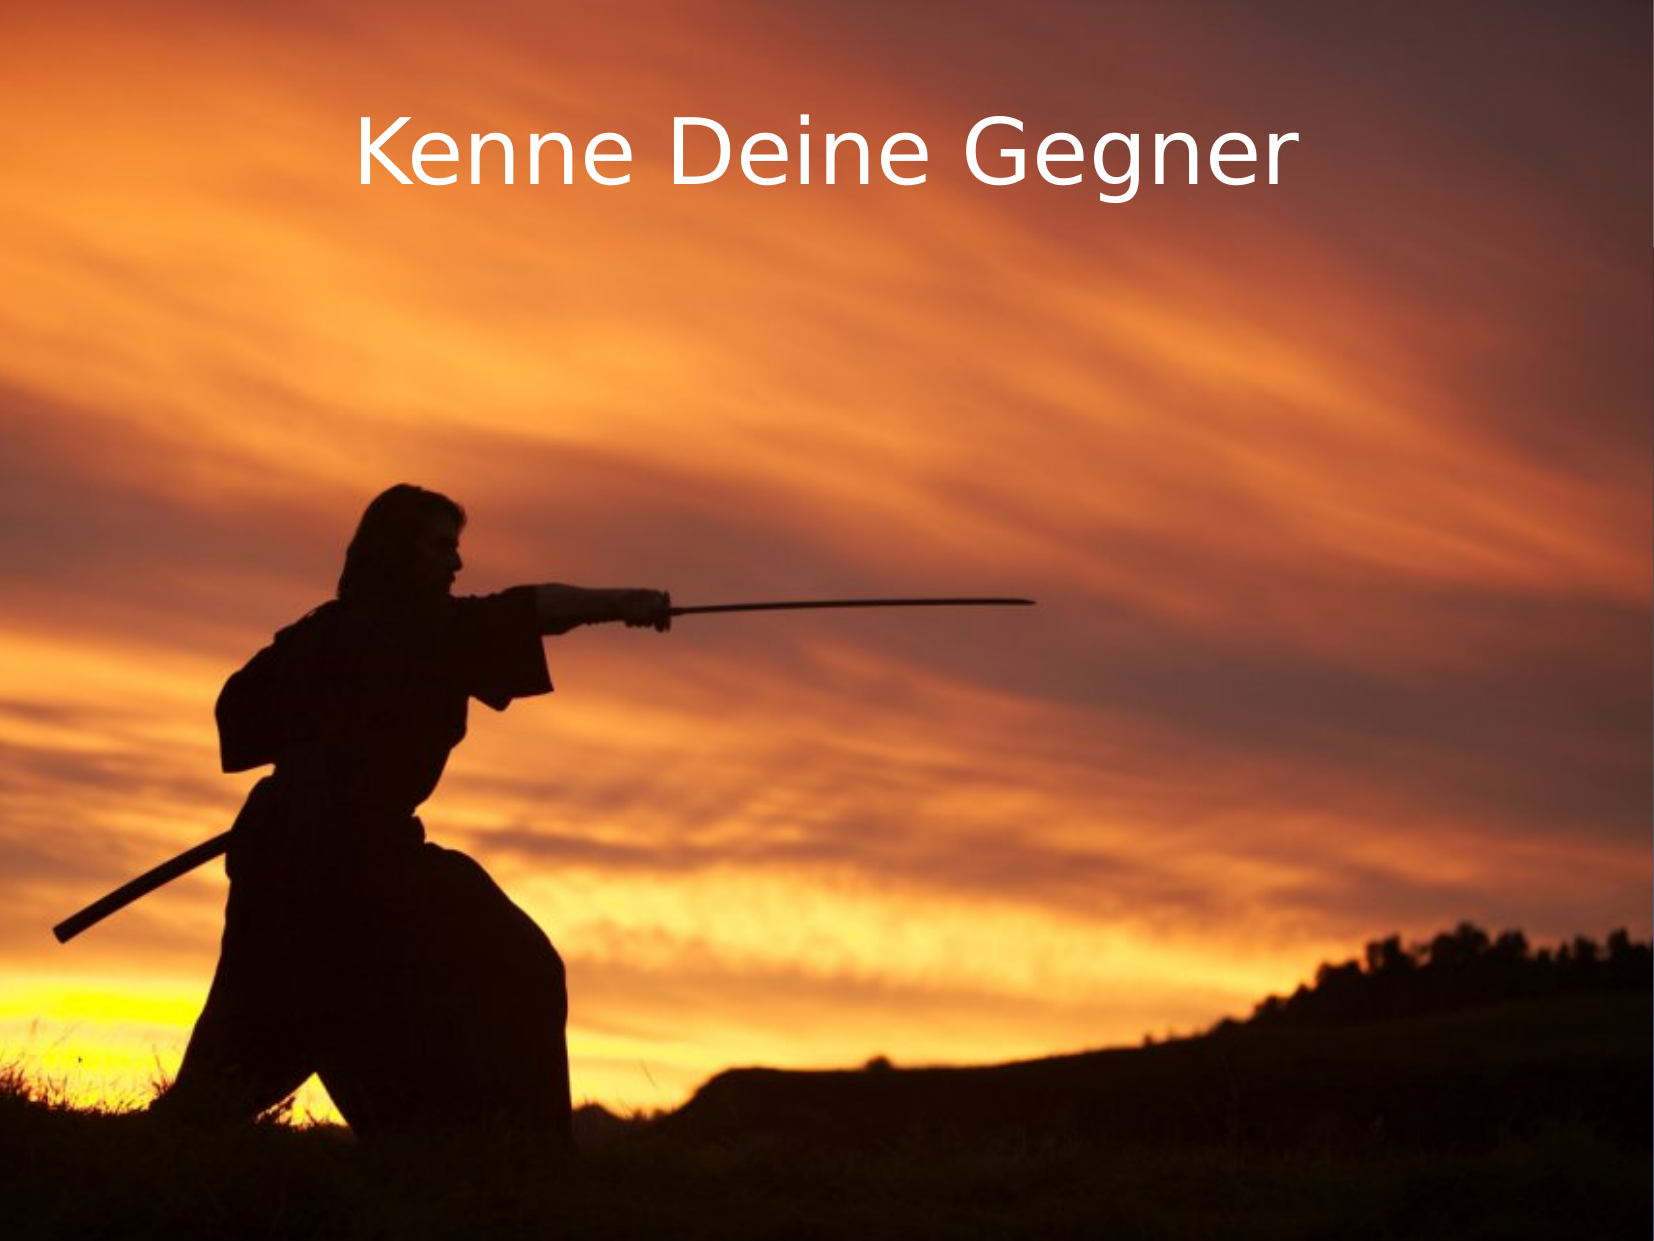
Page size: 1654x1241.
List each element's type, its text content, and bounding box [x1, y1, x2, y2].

picture [0, 0, 1654, 1241]
title Kenne Deine Gegner [82, 56, 1571, 250]
